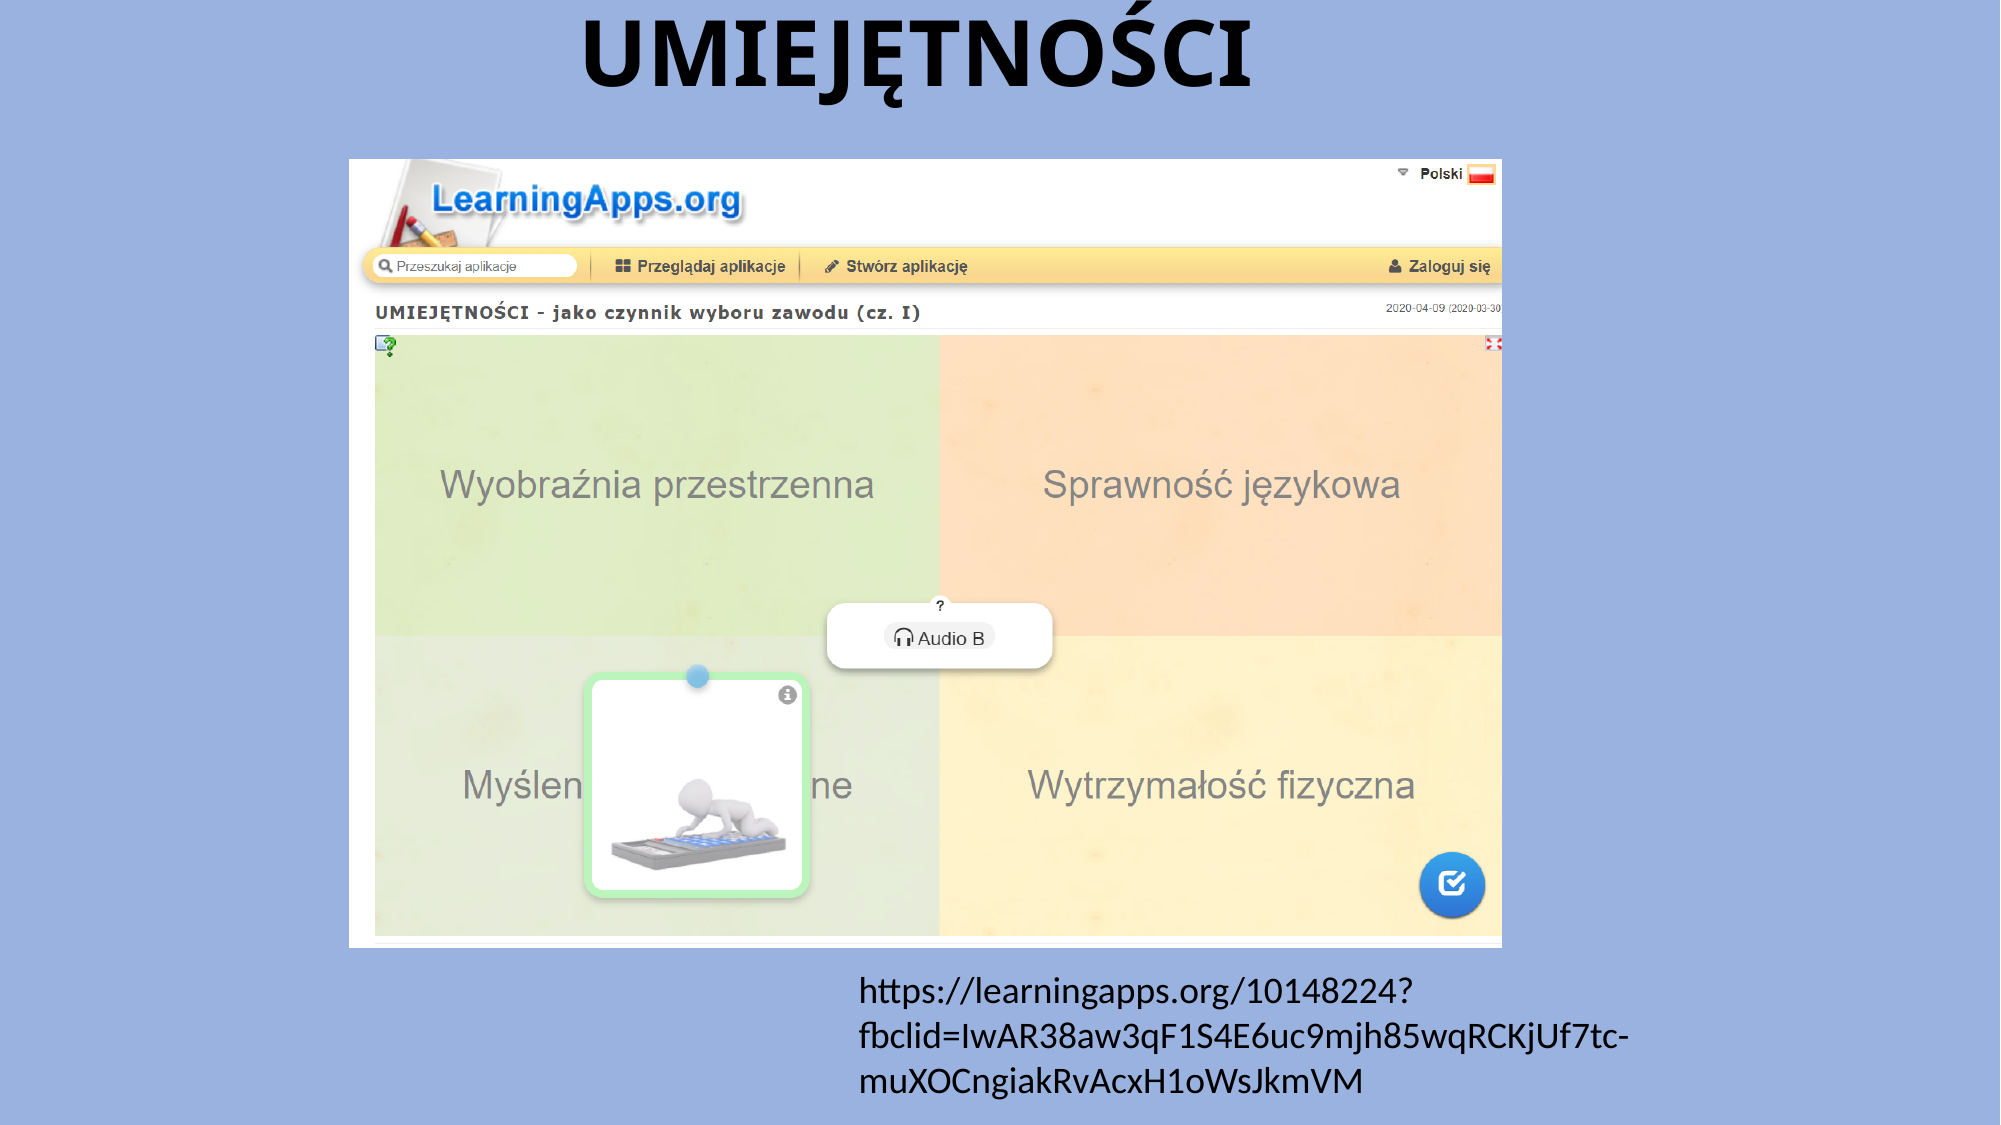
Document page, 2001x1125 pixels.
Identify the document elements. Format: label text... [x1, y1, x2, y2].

title UMIEJĘTNOŚCI [53, 0, 1779, 218]
picture [349, 159, 1502, 948]
text_box https://learningapps.org/10148224?fbclid=IwAR38aw3qF1S4E6uc9mjh85wqRCKjUf7tc-muXOCngiakRvAcxH1oWsJkmVM [843, 958, 1844, 1109]
